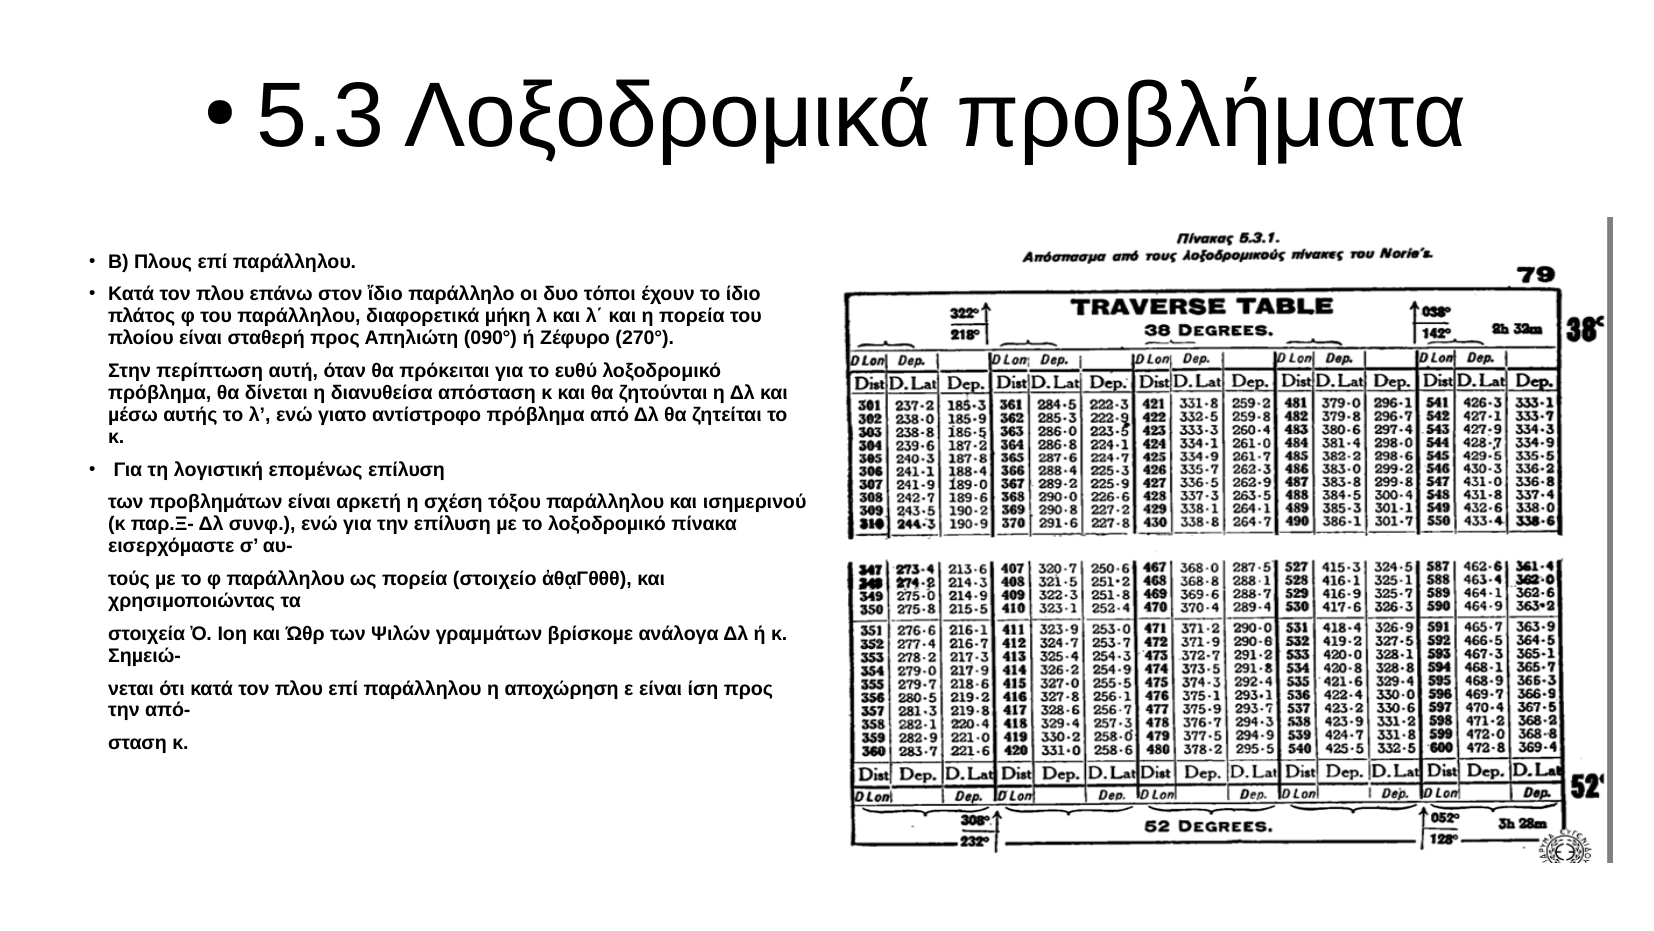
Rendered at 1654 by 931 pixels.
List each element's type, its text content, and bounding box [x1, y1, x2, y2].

title 5.3 Λοξοδρομικά προβλήματα [82, 37, 1571, 193]
picture [825, 217, 1613, 863]
list Β) Πλους επί παράλληλου. Κατά τον πλου επάνω στον ἴδιο παράλληλο οι δυο τόποι έχουν το ίδιο πλάτος φ του παράλληλου, διαφορετικά µήκη λ και λ΄ και η πορεία του πλοίου είναι σταθερή προς Απηλιώτη (090°) ή Ζέφυρο (270°). Στην περίπτωση αυτή, όταν θα πρόκειται για το ευθύ λοξοδρομικό πρόβλημα, θα δίνεται η διανυθείσα απόσταση κ και θα ζητούνται η Δλ και µέσω αυτής το λ’, ενώ γιατο αντίστροφο πρόβλημα από Δλ θα ζητείται το κ. Για τη λογιστική επομένως επίλυση των προβλημάτων είναι αρκετή η σχέση τόξου παράλληλου και ισημερινού (κ παρ.Ξ- Δλ συνφ.), ενώ για την επίλυση µε το λοξοδροµικό πίνακα εισερχόµαστε σ’ αυ- τούς µε το φ παράλληλου ως πορεία (στοιχείο ἀθᾳΓθθθ), και χρησιμοποιώντας τα στοιχεία Ὀ. Ιοη και Ώθρ των Ψιλών γραμμάτων βρίσκοµε ανάλογα Δλ ή κ. Σηµειώ- νεται ότι κατά τον πλου επί παράλληλου η αποχώρηση ε είναι ίση προς την από- σταση κ. [82, 217, 809, 758]
